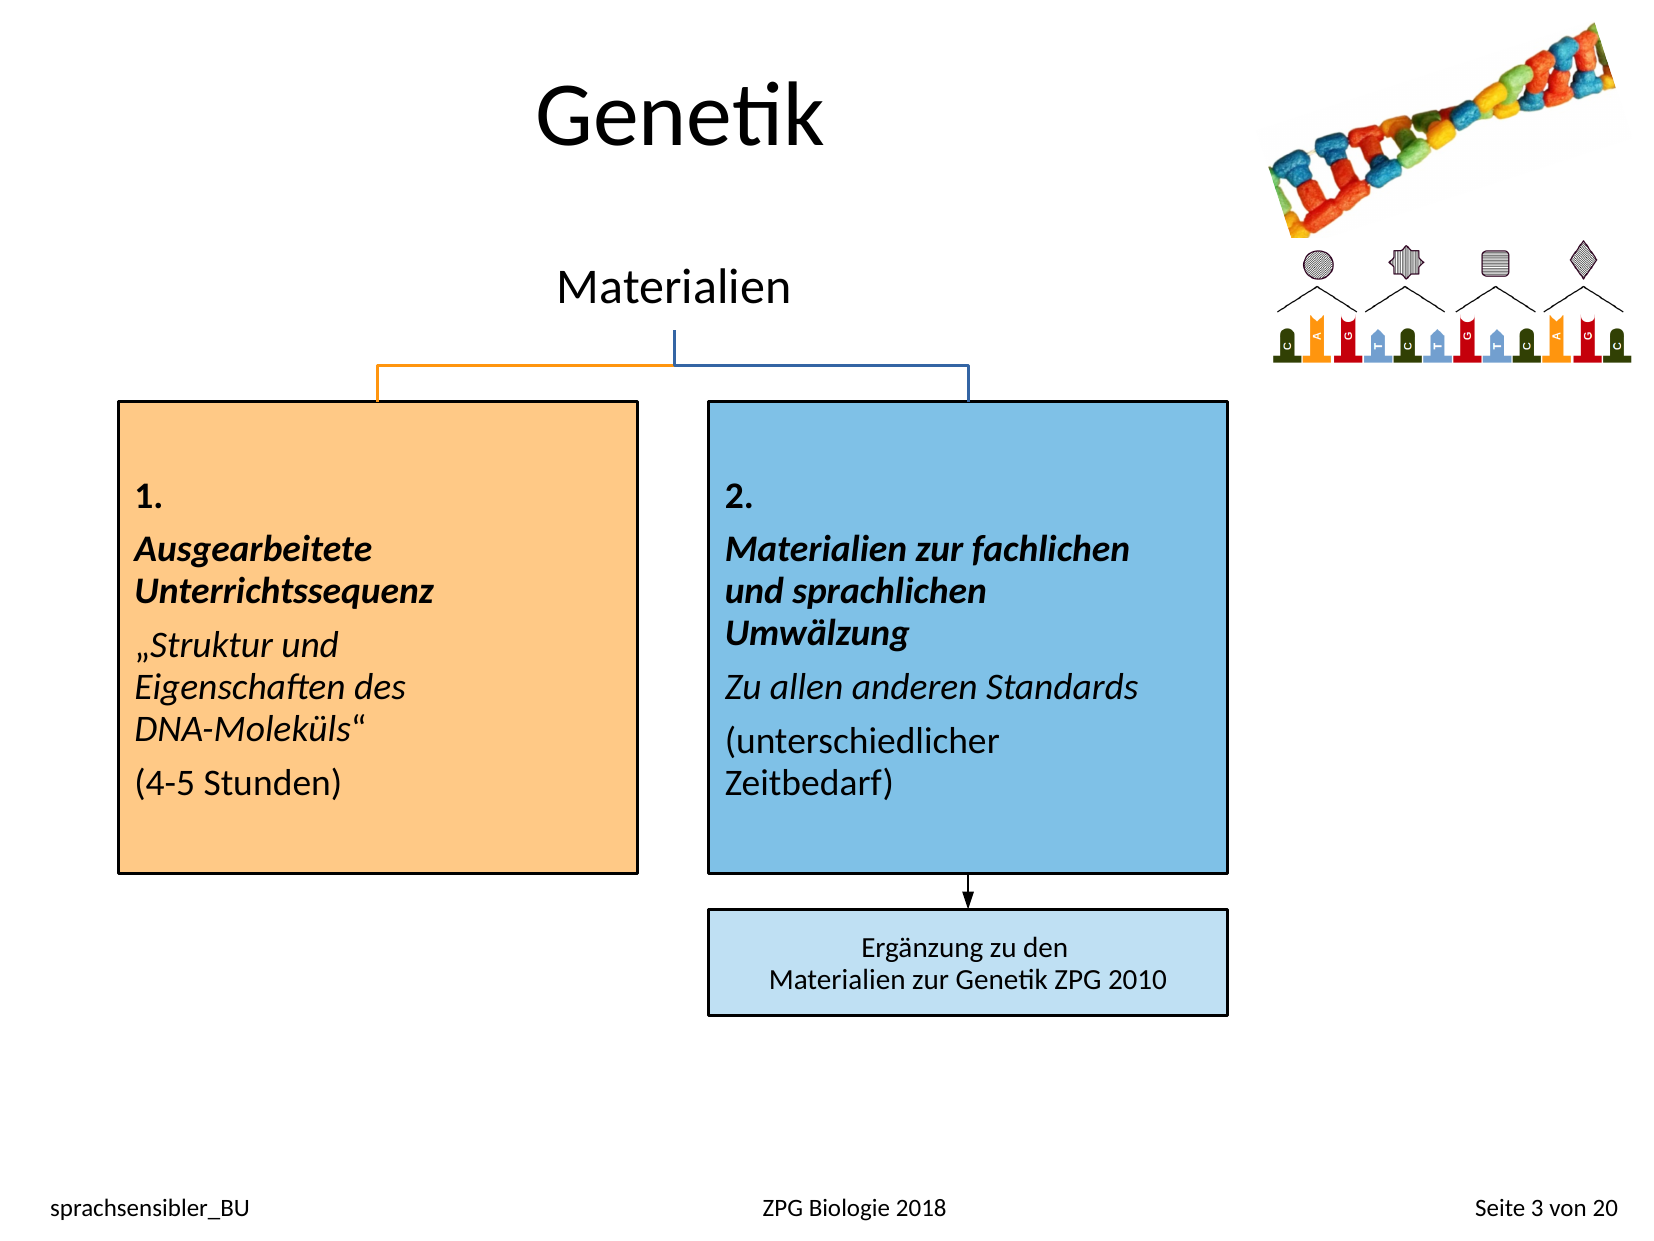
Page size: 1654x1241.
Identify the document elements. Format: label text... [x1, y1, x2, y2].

text_box Ergänzung zu den Materialien zur Genetik ZPG 2010 [709, 909, 1228, 1016]
text_box 2. Materialien zur fachlichen und sprachlichen Umwälzung Zu allen anderen Standards (unterschiedlicher Zeitbedarf) [709, 402, 1228, 874]
picture [1256, 21, 1635, 366]
text_box 1. Ausgearbeitete Unterrichtssequenz „Struktur und Eigenschaften des DNA-Moleküls“ (4-5 Stunden) [118, 402, 637, 874]
title Genetik [377, 35, 984, 190]
text_box sprachsensibler_BU ZPG Biologie 2018 Seite 3 von 20 [35, 1185, 1654, 1229]
text_box Materialien [519, 247, 829, 331]
